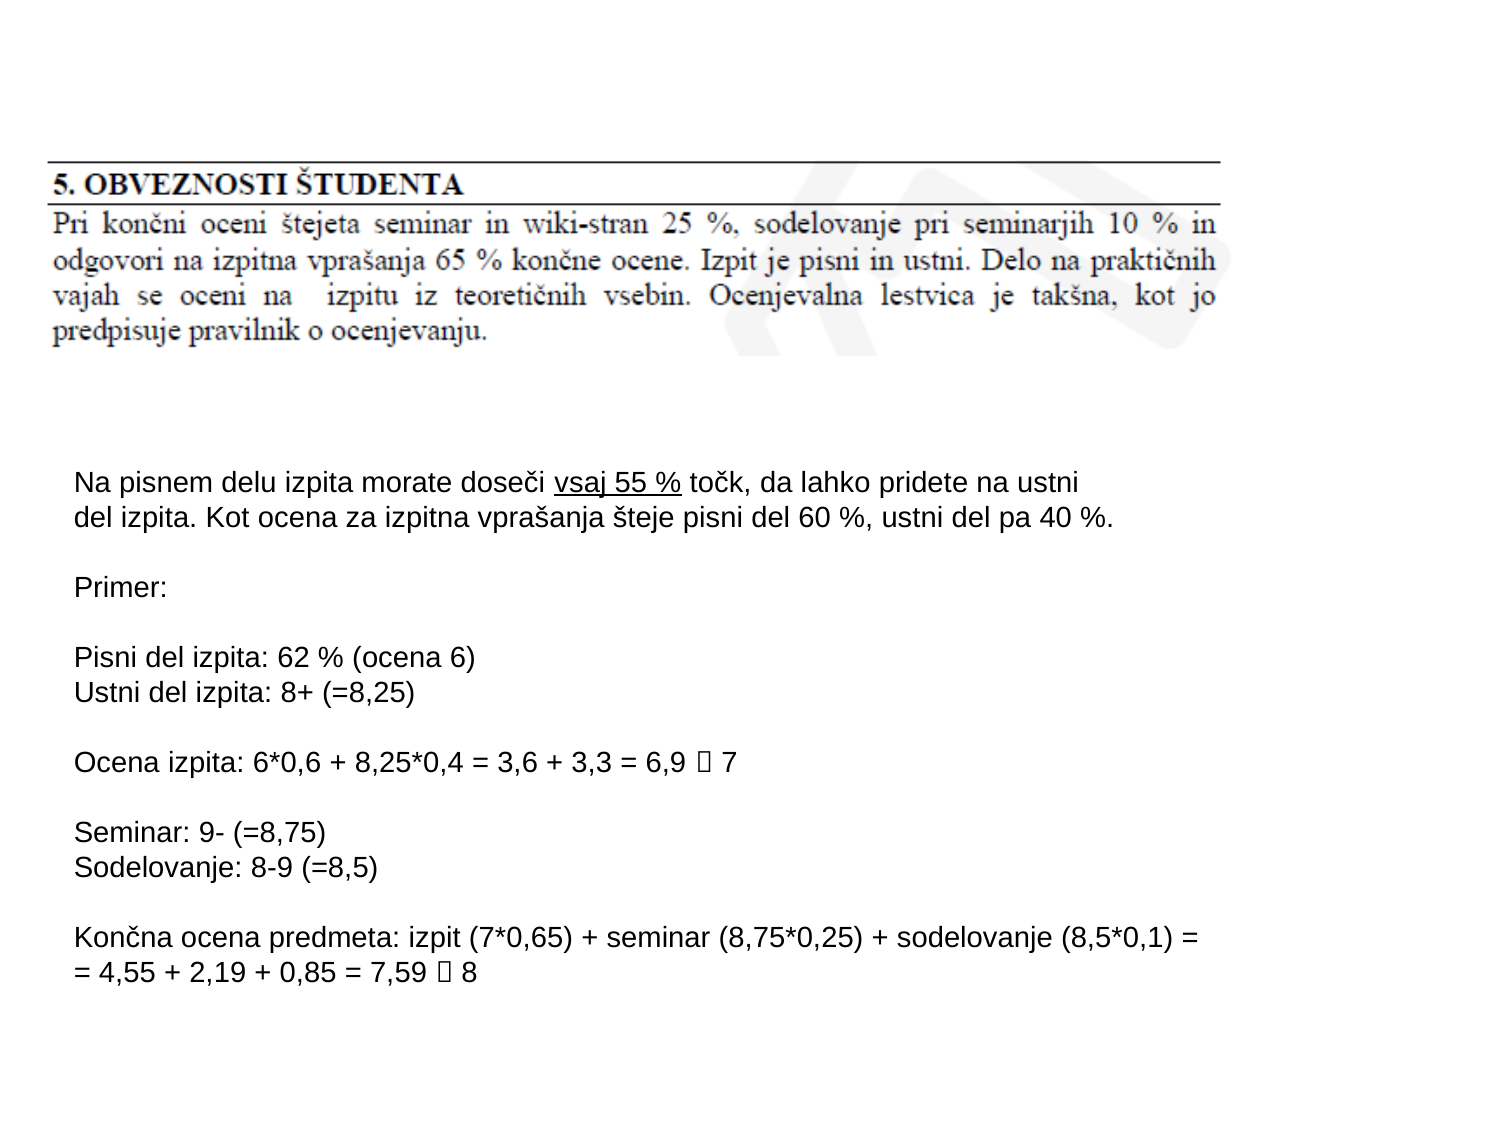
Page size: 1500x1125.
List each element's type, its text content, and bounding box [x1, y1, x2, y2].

text_box Na pisnem delu izpita morate doseči vsaj 55 % točk, da lahko pridete na ustni del izpita. Kot ocena za izpitna vprašanja šteje pisni del 60 %, ustni del pa 40 %. Primer: Pisni del izpita: 62 % (ocena 6) Ustni del izpita: 8+ (=8,25) Ocena izpita: 6*0,6 + 8,25*0,4 = 3,6 + 3,3 = 6,9  7 Seminar: 9- (=8,75) Sodelovanje: 8-9 (=8,5) Končna ocena predmeta: izpit (7*0,65) + seminar (8,75*0,25) + sodelovanje (8,5*0,1) = = 4,55 + 2,19 + 0,85 = 7,59  8 [59, 456, 1224, 1031]
picture [41, 160, 1247, 356]
